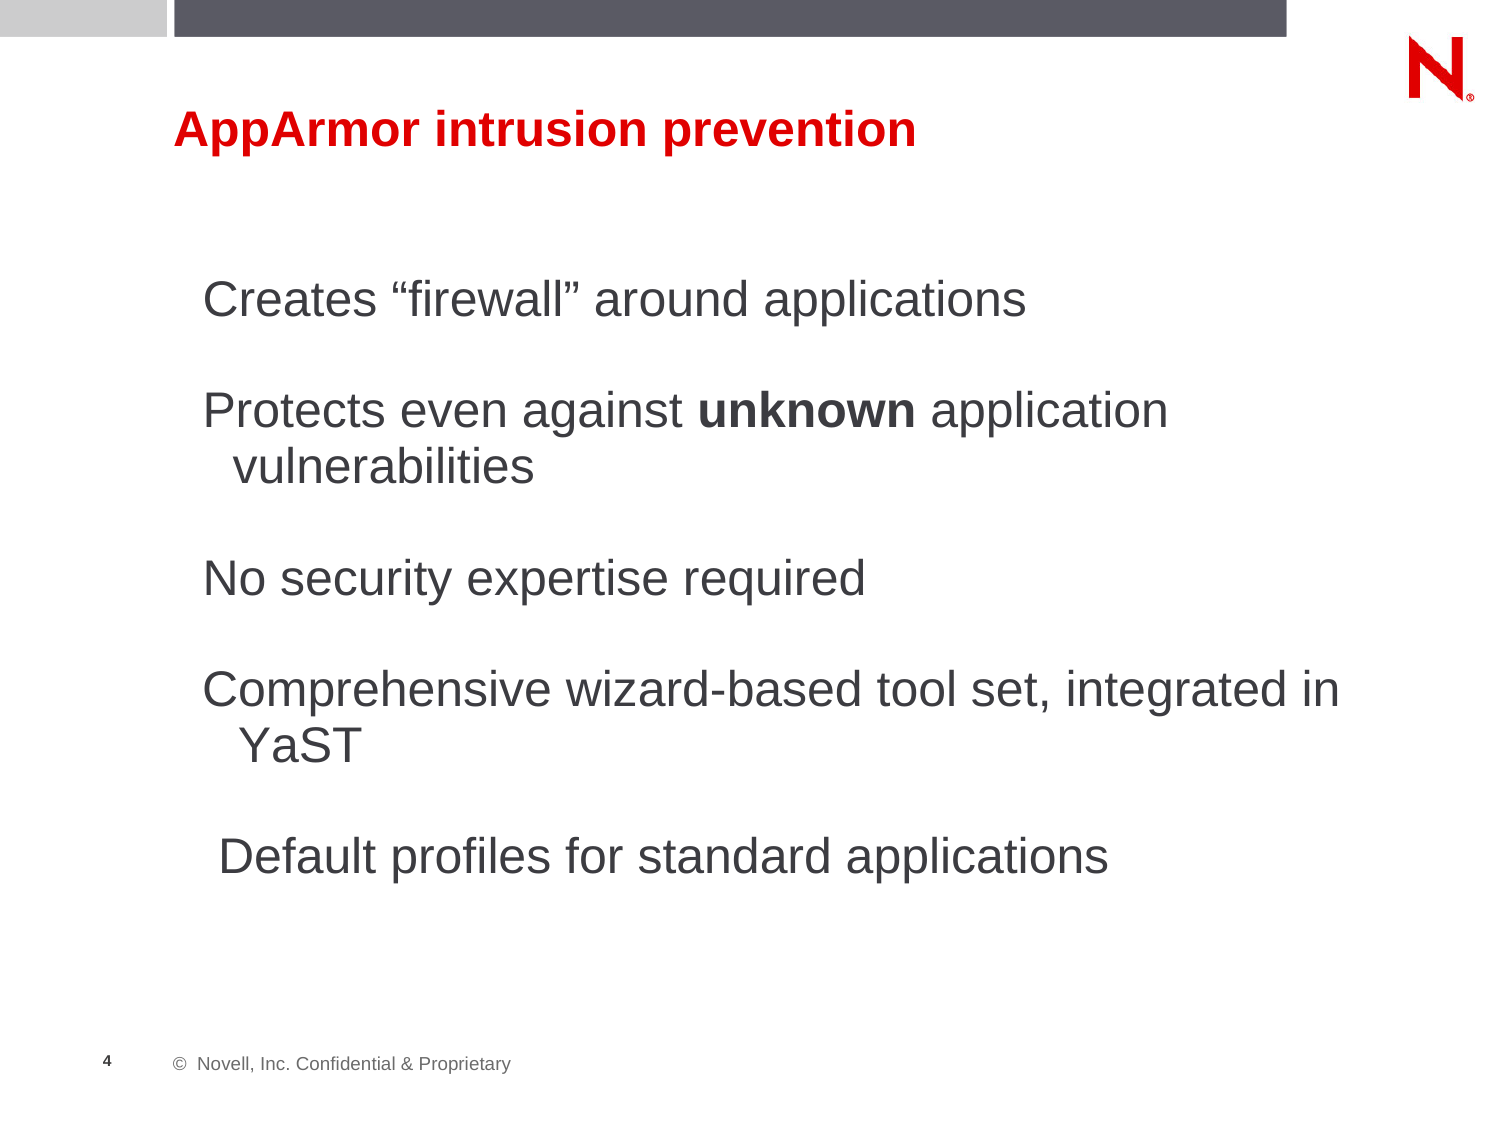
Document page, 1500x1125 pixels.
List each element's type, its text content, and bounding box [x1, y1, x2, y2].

picture [1404, 32, 1477, 105]
list Creates “firewall” around applications Protects even against unknown application vulnerabilities No security expertise required Comprehensive wizard-based tool set, integrated in YaST Default profiles for standard applications [172, 168, 1413, 1125]
title AppArmor intrusion prevention [173, 20, 1395, 168]
